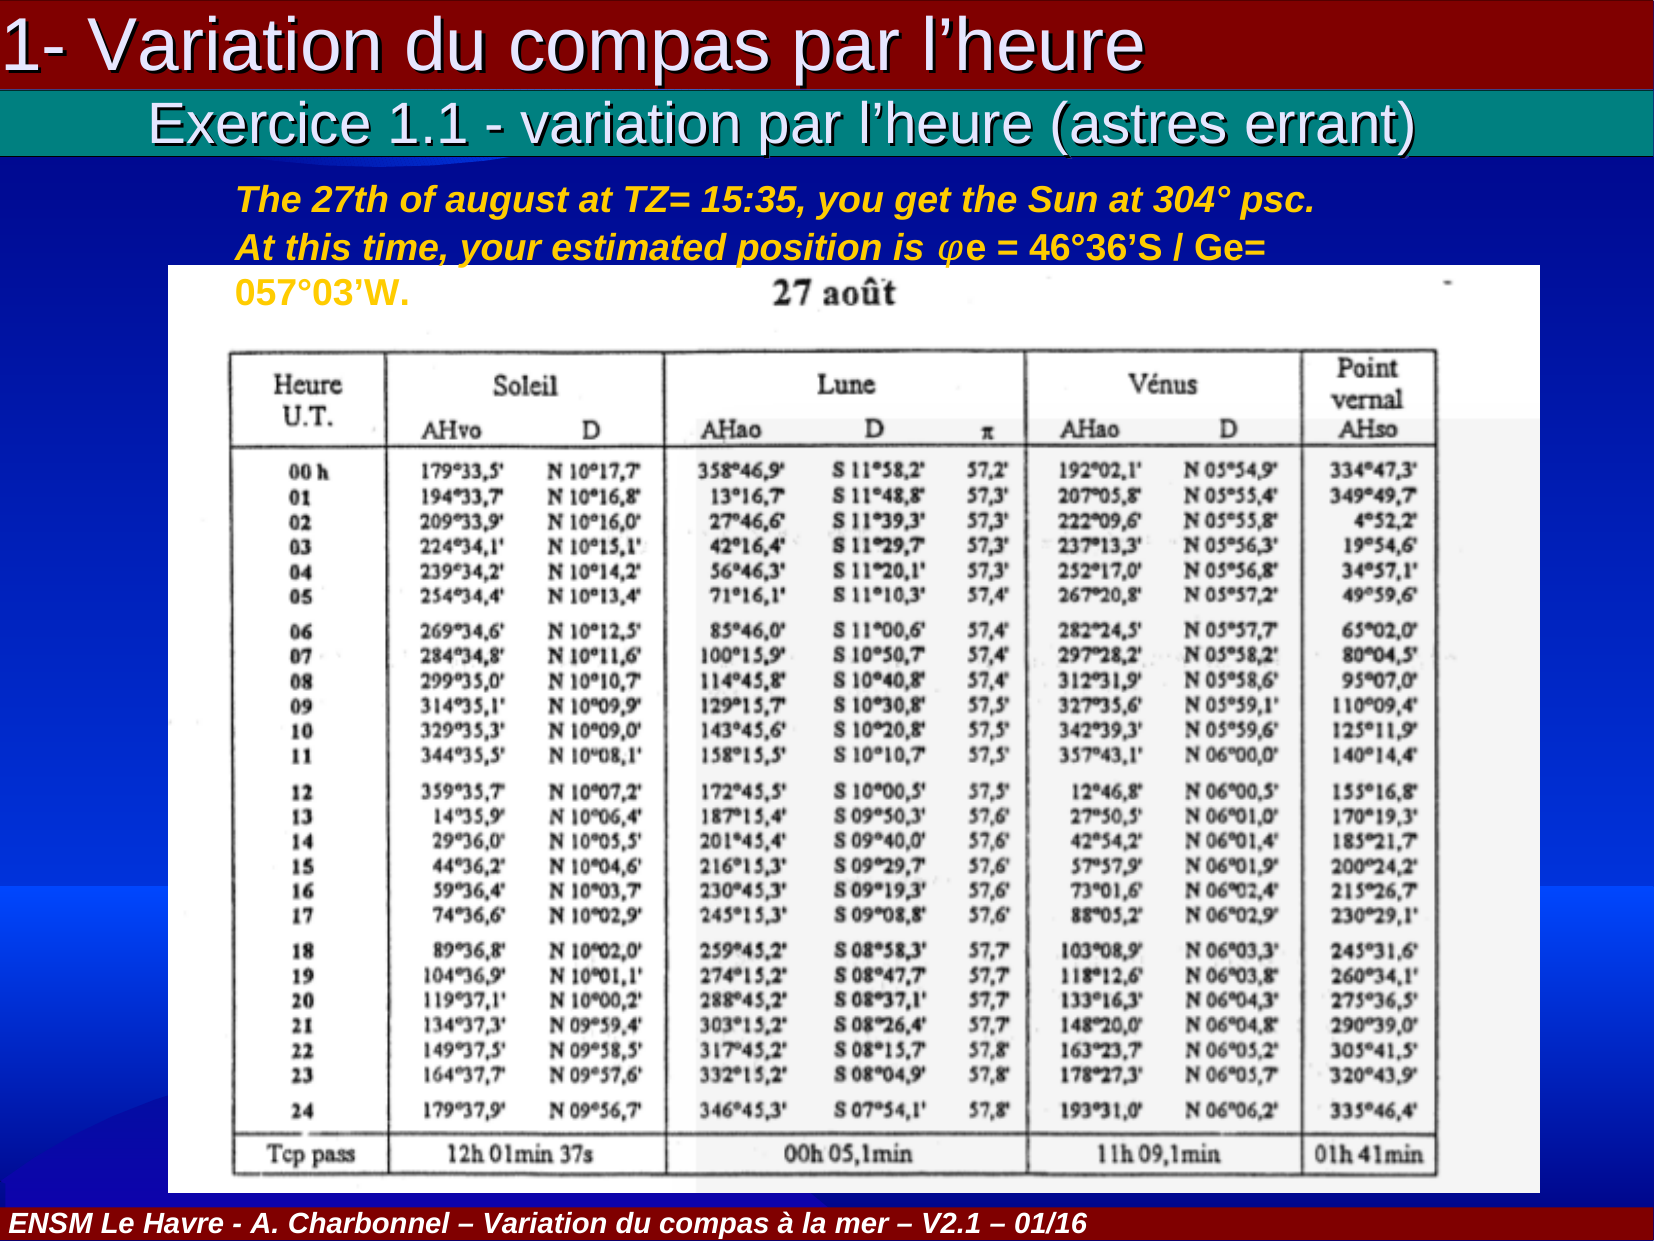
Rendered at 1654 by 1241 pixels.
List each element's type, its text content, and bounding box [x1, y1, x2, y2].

picture [168, 265, 1540, 1193]
text_box The 27th of august at TZ= 15:35, you get the Sun at 304° psc. At this time, your estimated position is 𝜑e = 46°36’S / Ge= 057°03’W. [235, 178, 1444, 264]
title Exercice 1.1 - variation par l’heure (astres errant) [0, 90, 1654, 156]
title 1- Variation du compas par l’heure [0, 0, 1654, 89]
text_box ENSM Le Havre - A. Charbonnel – Variation du compas à la mer – V2.1 – 01/16 [0, 1207, 1654, 1241]
